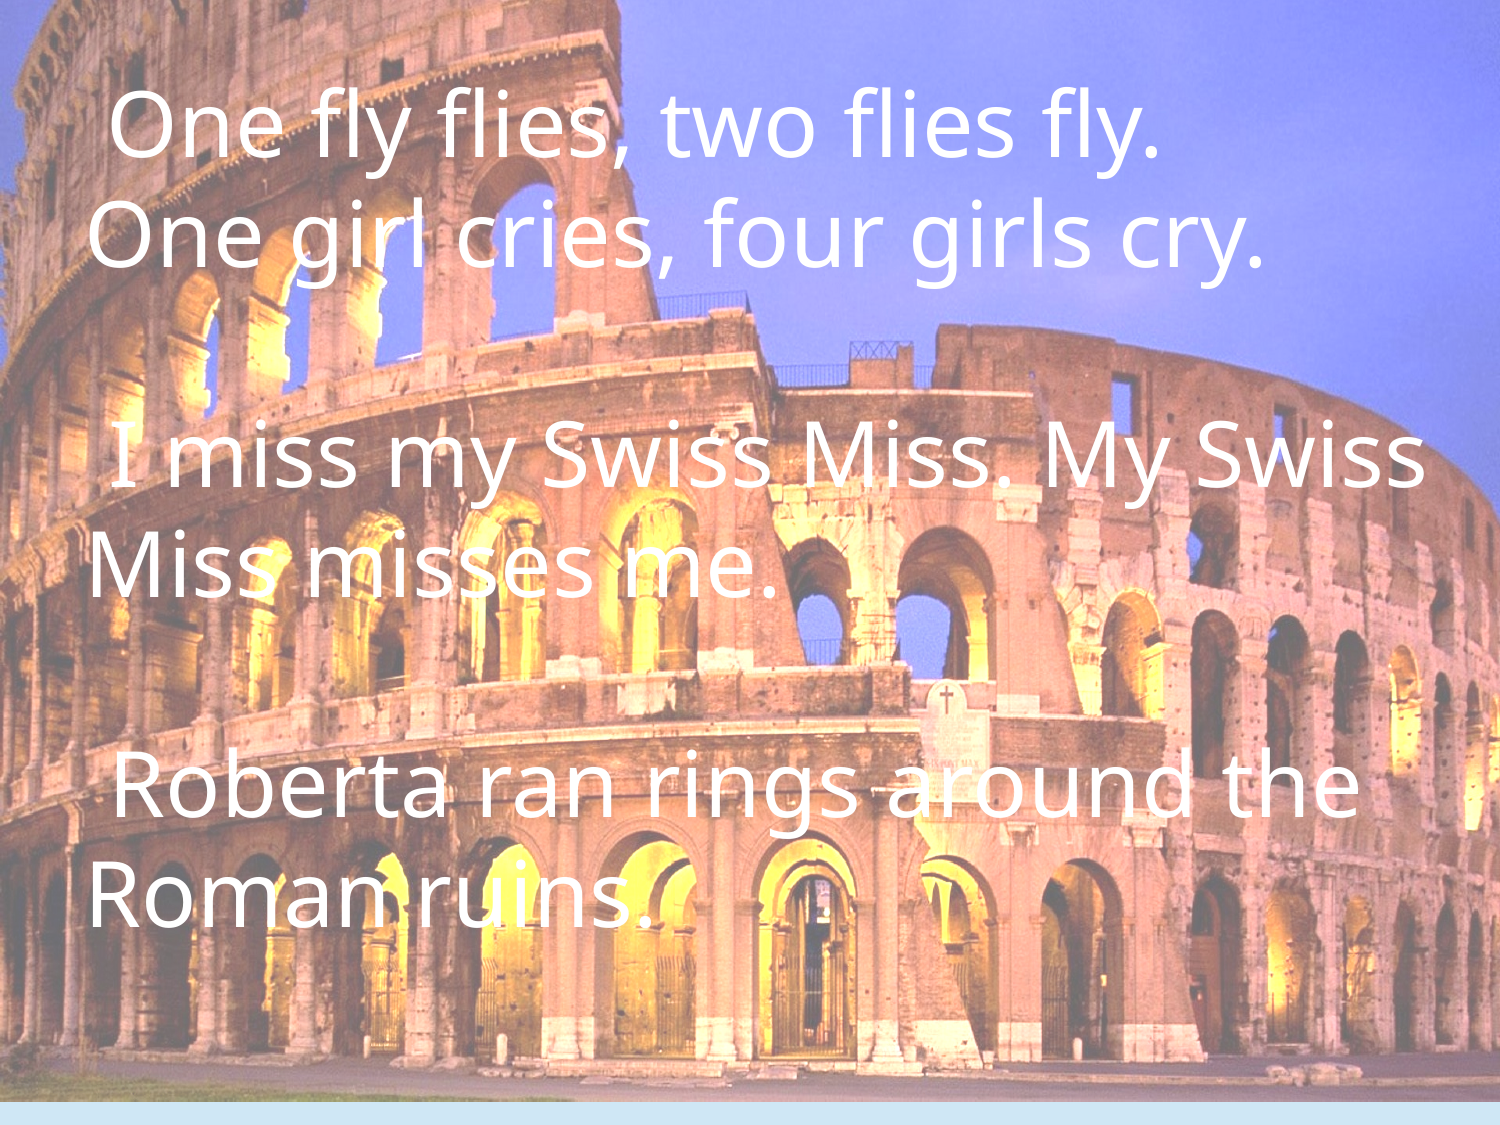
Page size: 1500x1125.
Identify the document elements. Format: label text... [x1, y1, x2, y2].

picture [0, 0, 1500, 1102]
text_box One fly flies, two flies fly. One girl cries, four girls cry. I miss my Swiss Miss. My Swiss Miss misses me. Roberta ran rings around the Roman ruins. [70, 58, 1454, 954]
